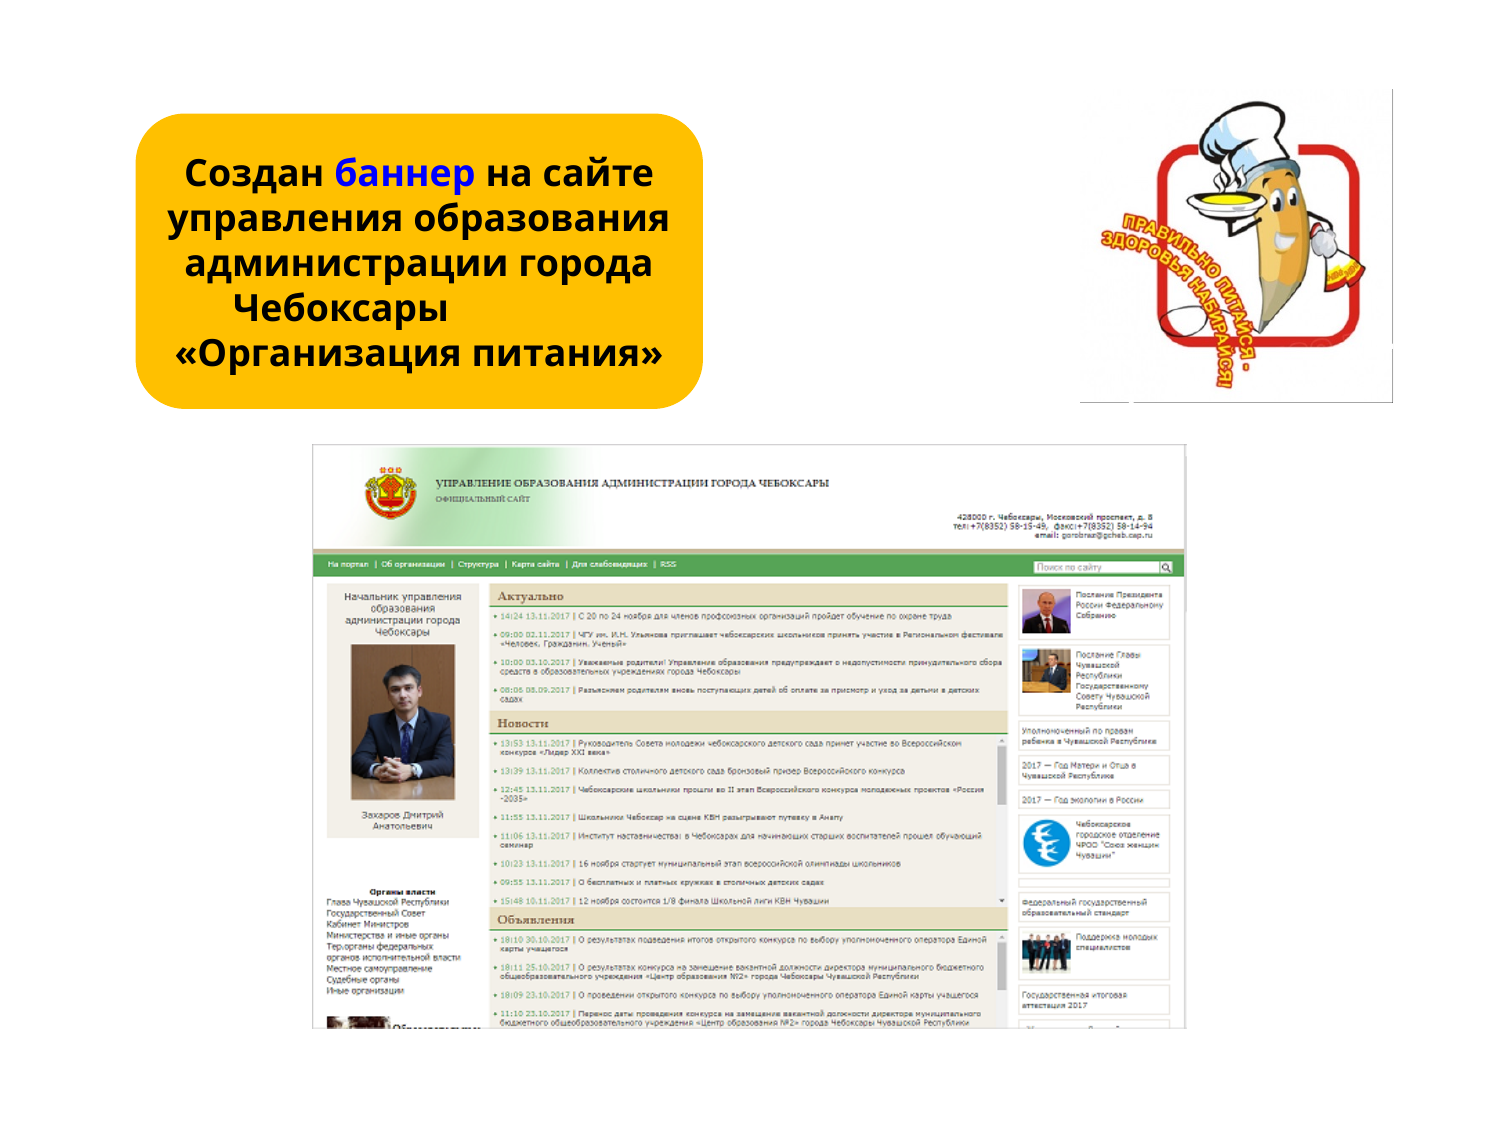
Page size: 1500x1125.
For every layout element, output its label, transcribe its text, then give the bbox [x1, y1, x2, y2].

text_box Создан баннер на сайте управления образования администрации города Чебоксары «Организация питания» [135, 113, 703, 409]
picture [1080, 90, 1393, 403]
picture [312, 444, 1187, 1030]
